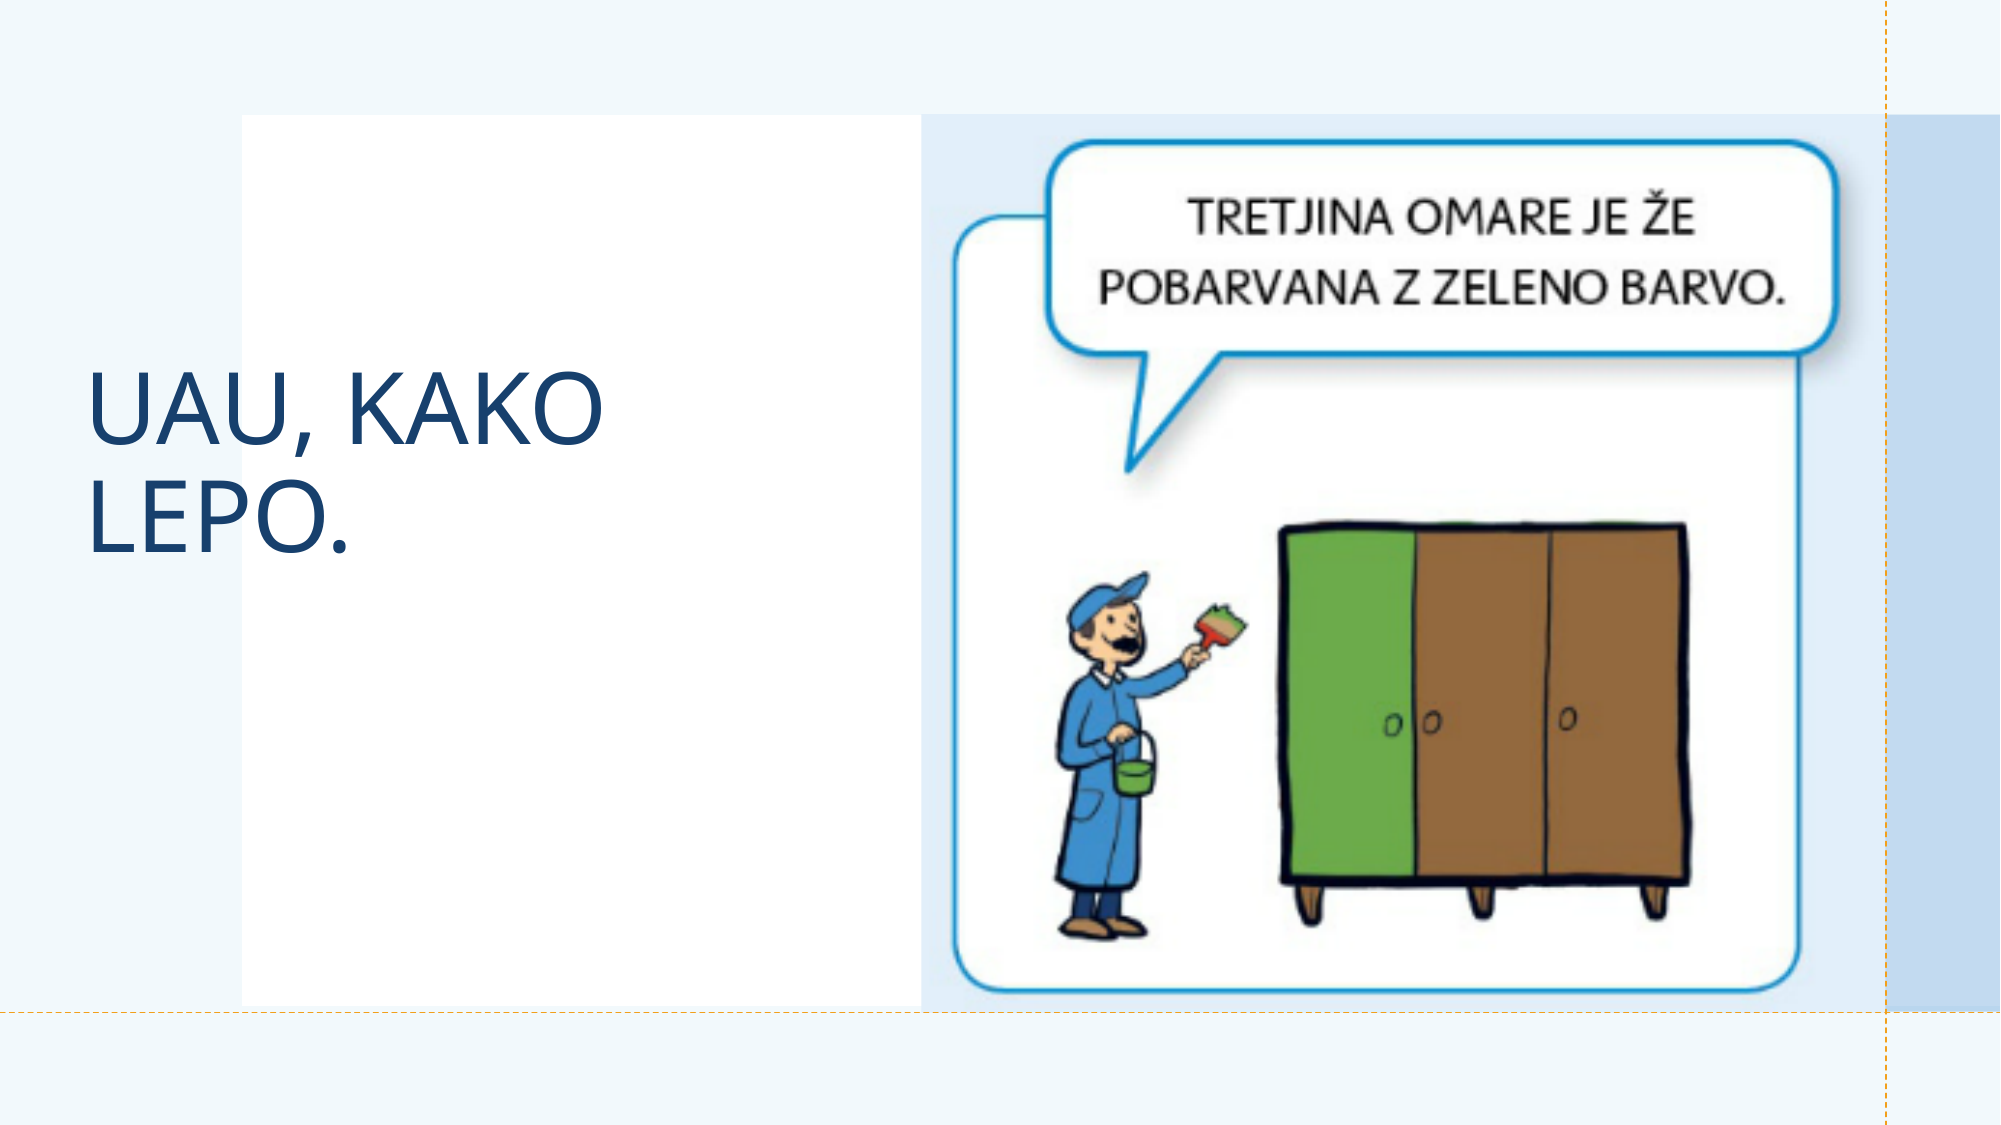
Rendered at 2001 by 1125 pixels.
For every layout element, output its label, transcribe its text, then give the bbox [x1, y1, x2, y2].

title UAU, KAKO LEPO. [69, 94, 713, 582]
text_box [0, 0, 2000, 1125]
picture [921, 114, 1885, 1013]
